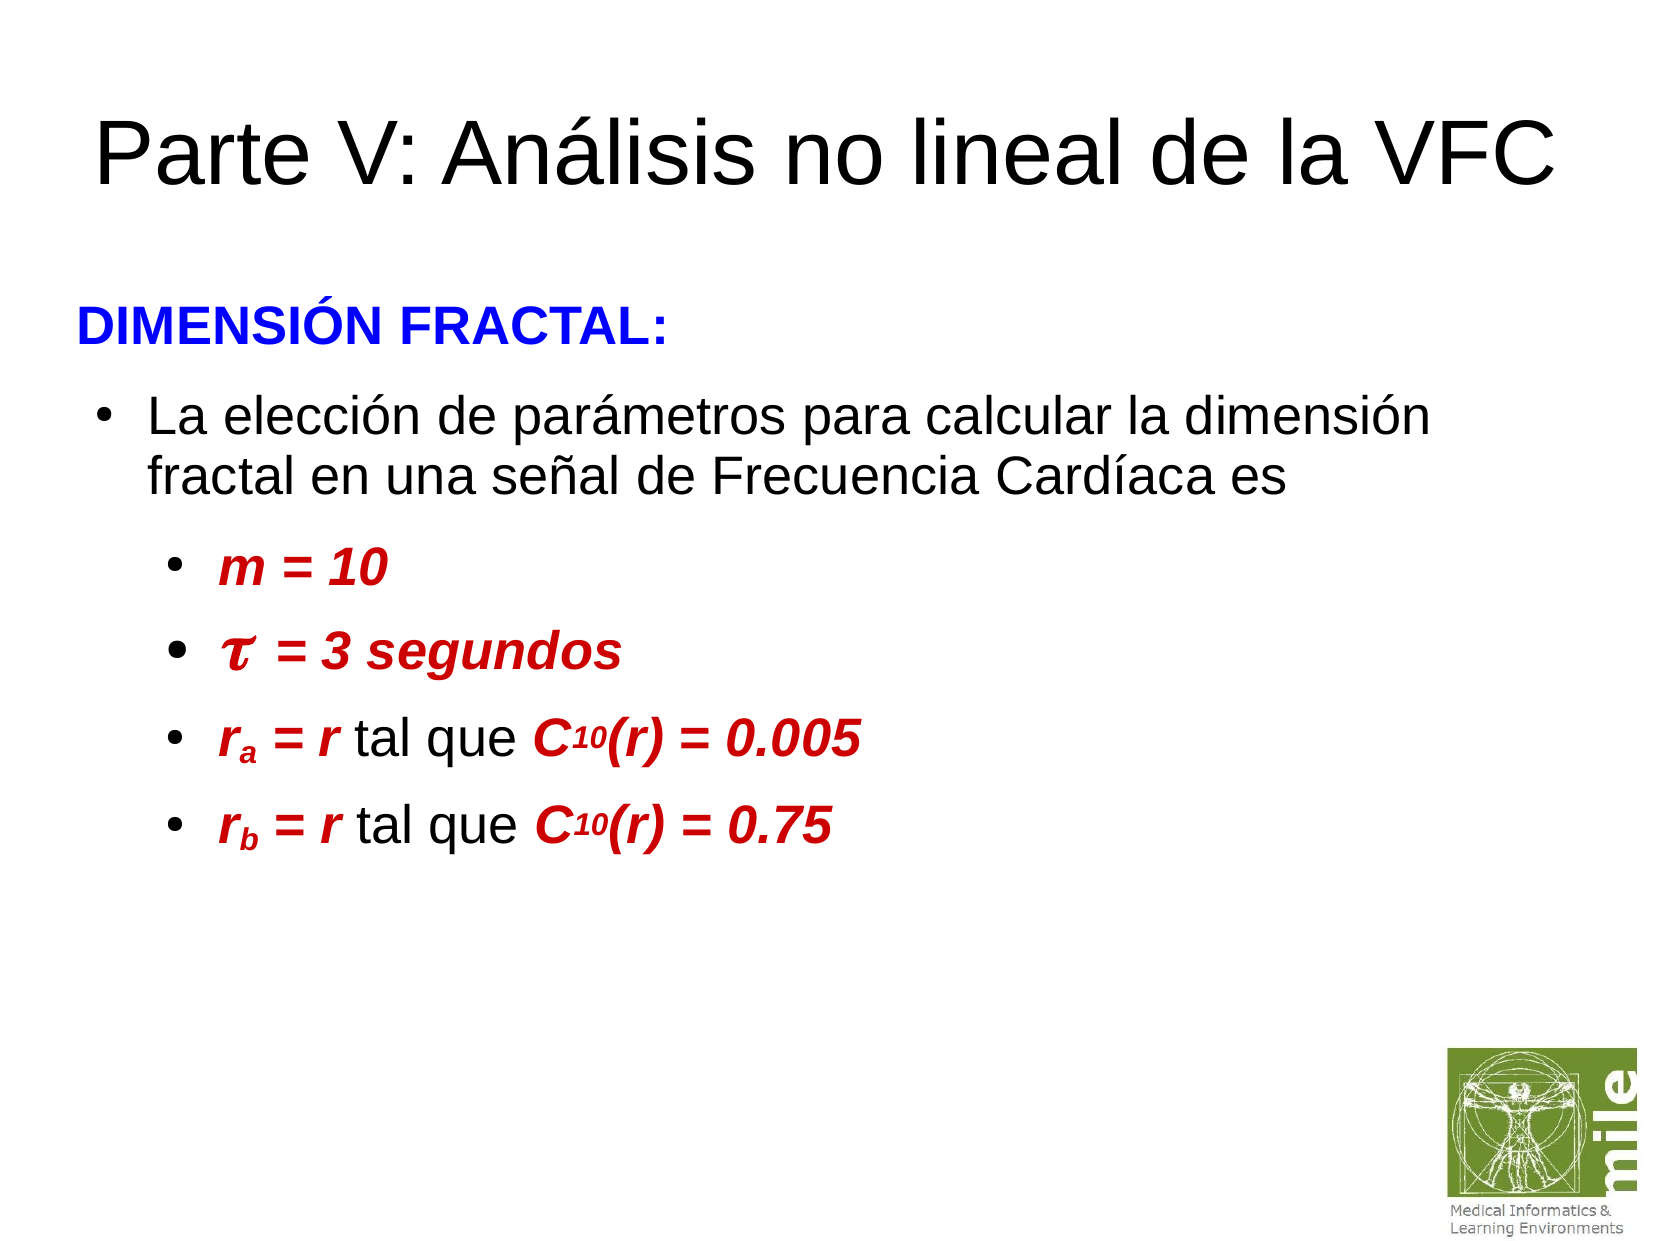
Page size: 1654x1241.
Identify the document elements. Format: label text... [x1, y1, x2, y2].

picture [1440, 1033, 1654, 1241]
title Parte V: Análisis no lineal de la VFC [82, 56, 1571, 250]
list DIMENSIÓN FRACTAL: La elección de parámetros para calcular la dimensión fractal en una señal de Frecuencia Cardíaca es m = 10  = 3 segundos ra = r tal que C10(r) = 0.005 rb = r tal que C10(r) = 0.75 [76, 295, 1565, 1114]
